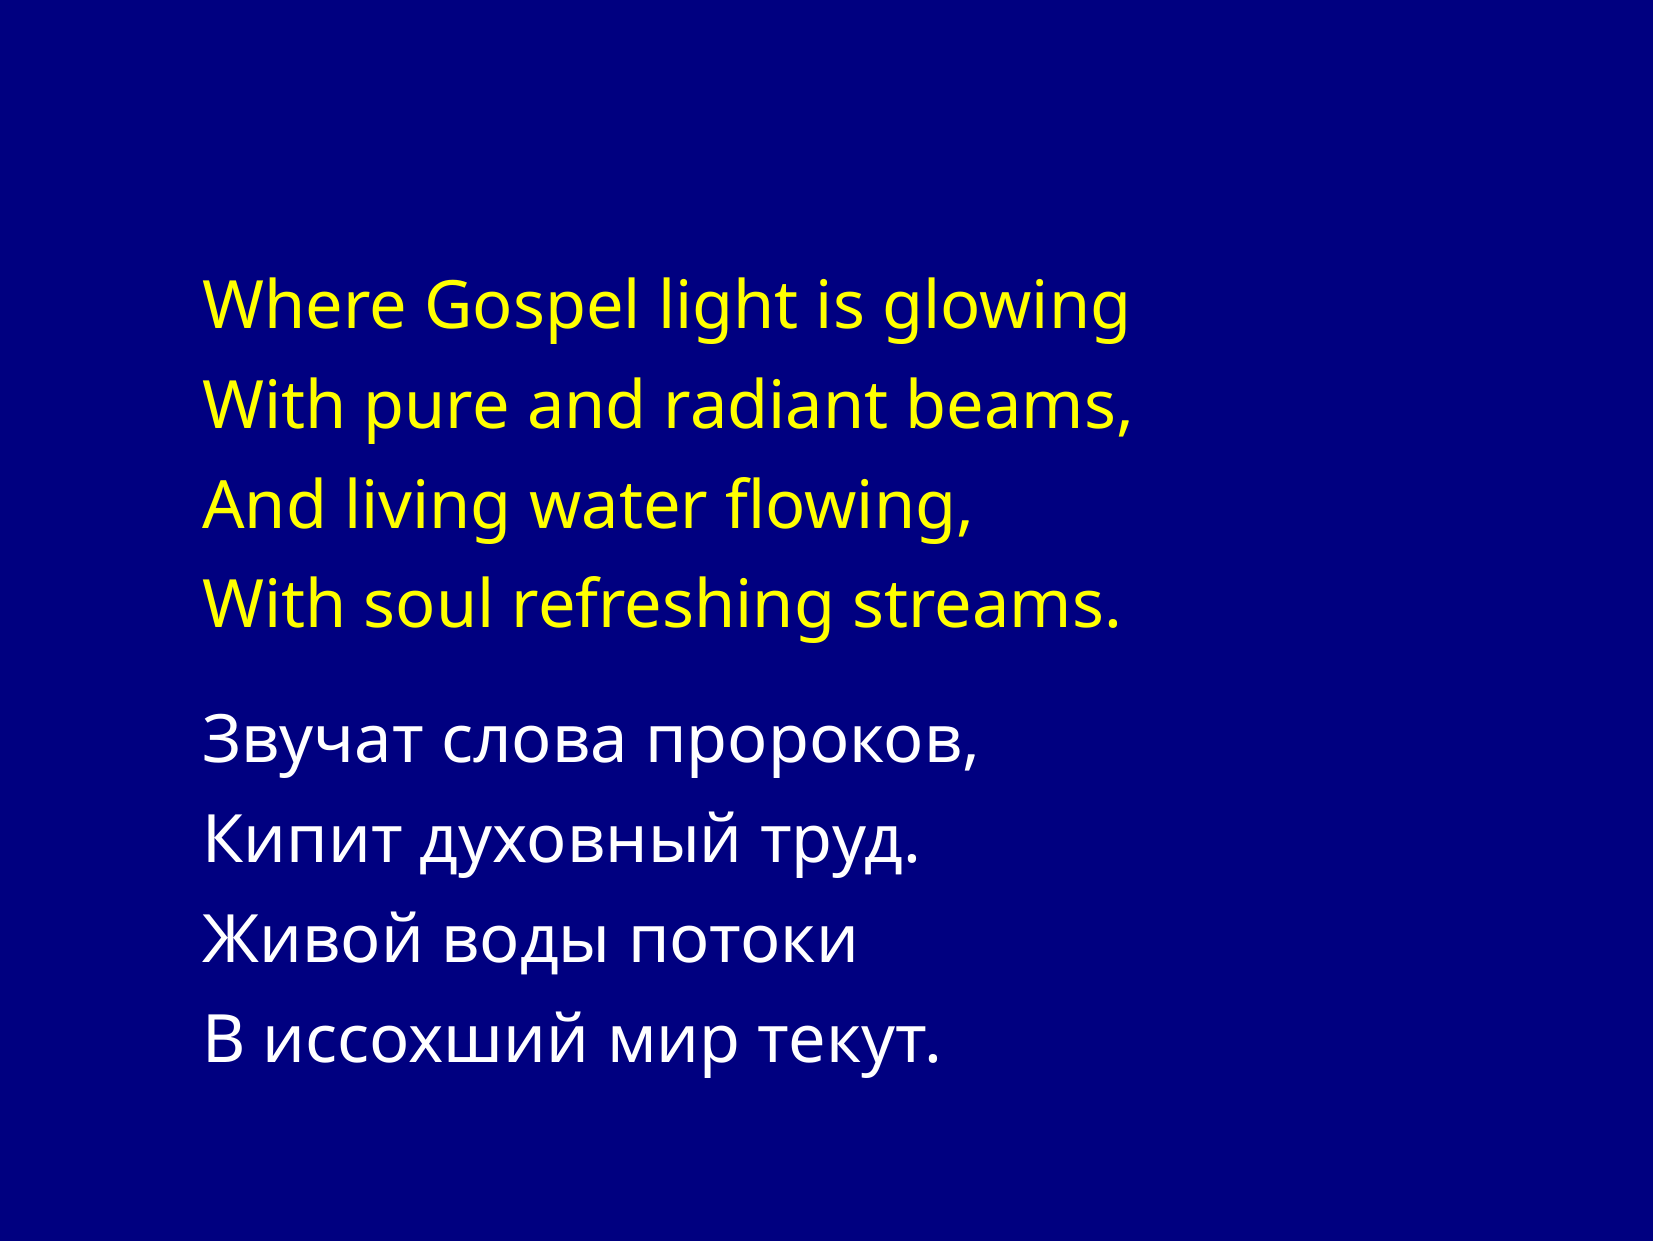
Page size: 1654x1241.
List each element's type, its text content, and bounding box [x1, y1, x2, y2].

text_box Where Gospel light is glowing With pure and radiant beams, And living water flowing, With soul refreshing streams. [75, 150, 1576, 638]
text_box Звучат слова пророков, Кипит духовный труд. Живой воды потоки В иссохший мир текут. [75, 675, 1576, 1163]
